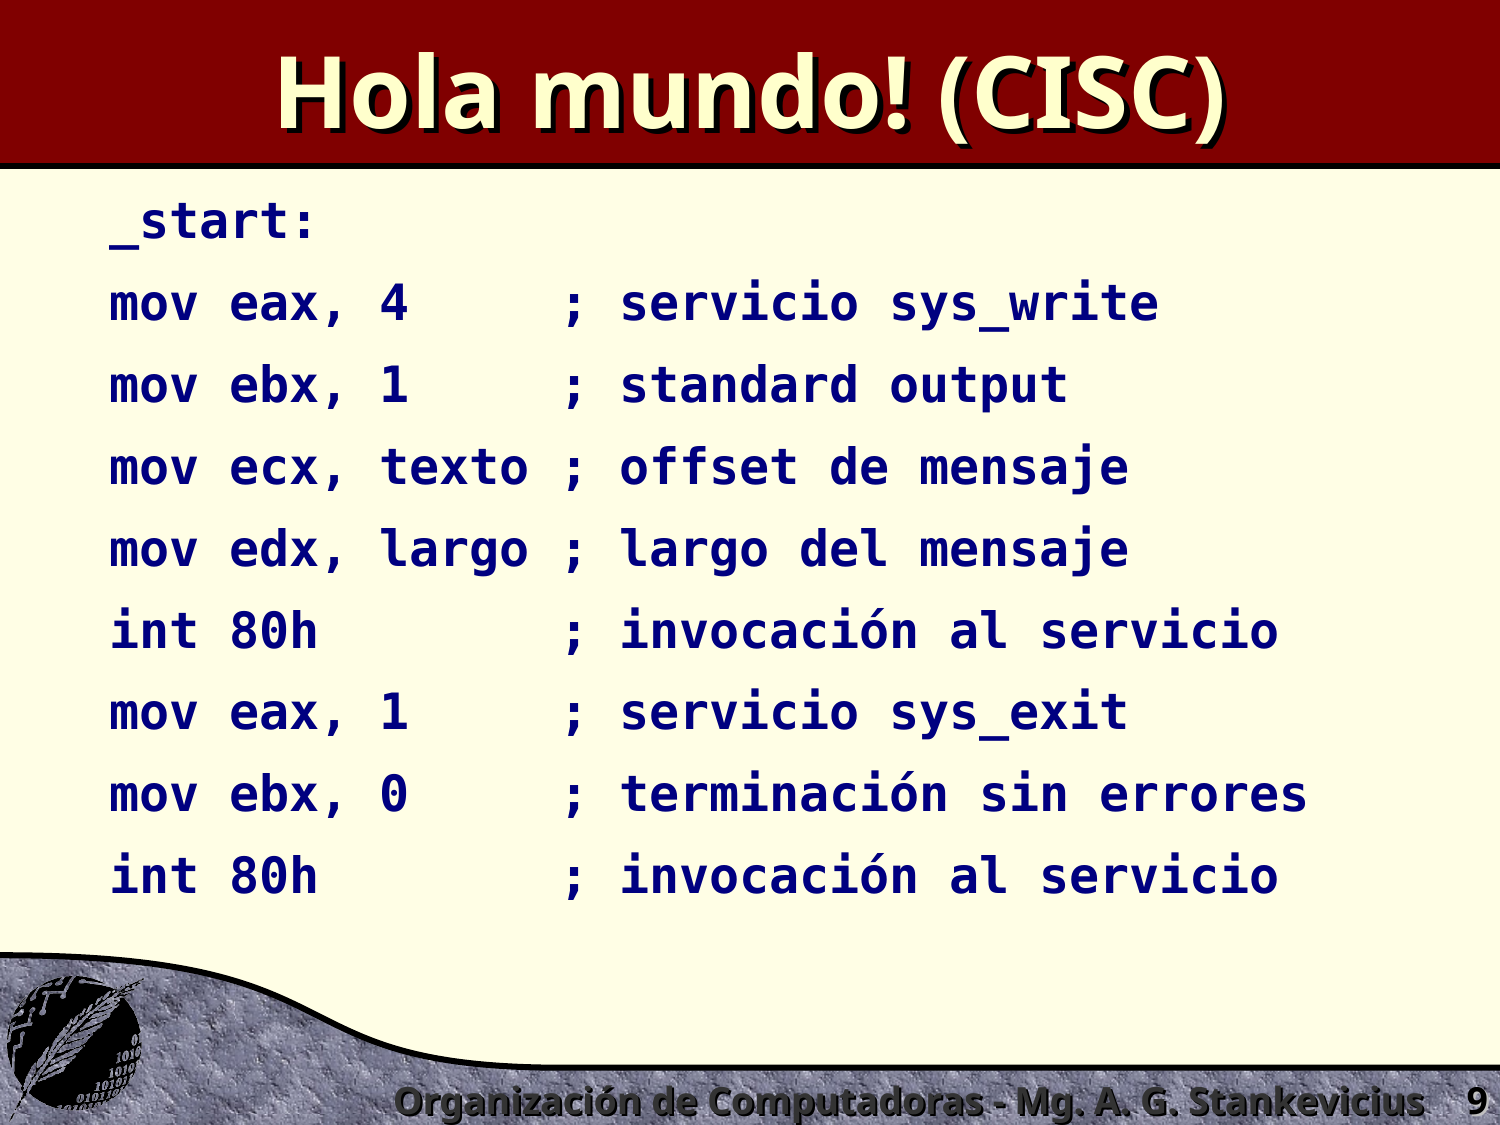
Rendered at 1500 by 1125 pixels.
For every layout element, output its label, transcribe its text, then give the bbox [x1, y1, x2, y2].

picture [0, 959, 1500, 1125]
picture [1058, 1100, 1065, 1110]
picture [802, 1100, 806, 1110]
list _start: mov eax, 4 ; servicio sys_write mov ebx, 1 ; standard output mov ecx, texto ; offset de mensaje mov edx, largo ; largo del mensaje int 80h ; invocación al servicio mov eax, 1 ; servicio sys_exit mov ebx, 0 ; terminación sin errores int 80h ; invocación al servicio [11, 192, 1486, 935]
title Hola mundo! (CISC) [15, 5, 1485, 160]
picture [448, 1100, 455, 1110]
